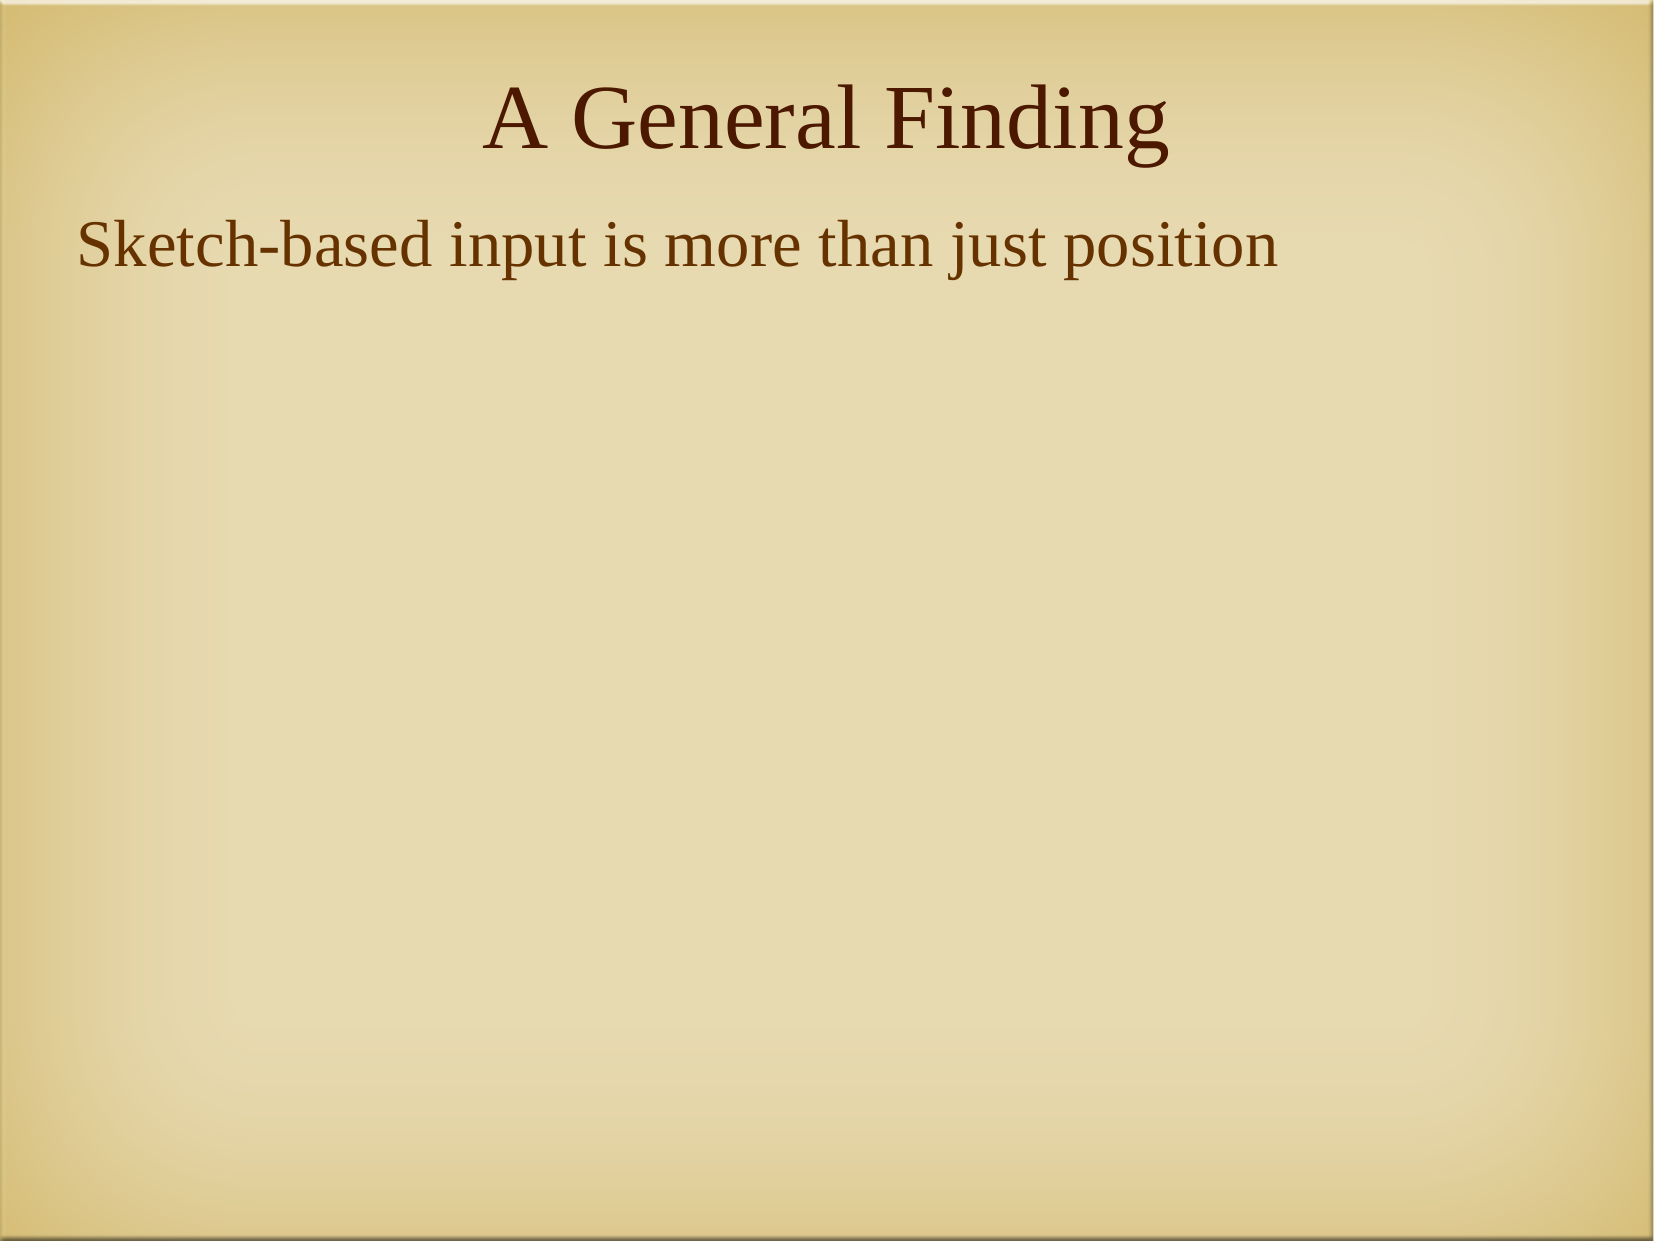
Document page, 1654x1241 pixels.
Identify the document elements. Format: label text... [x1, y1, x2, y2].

list Sketch-based input is more than just position [59, 206, 1595, 1182]
picture [0, 0, 1654, 1241]
title A General Finding [59, 58, 1595, 178]
